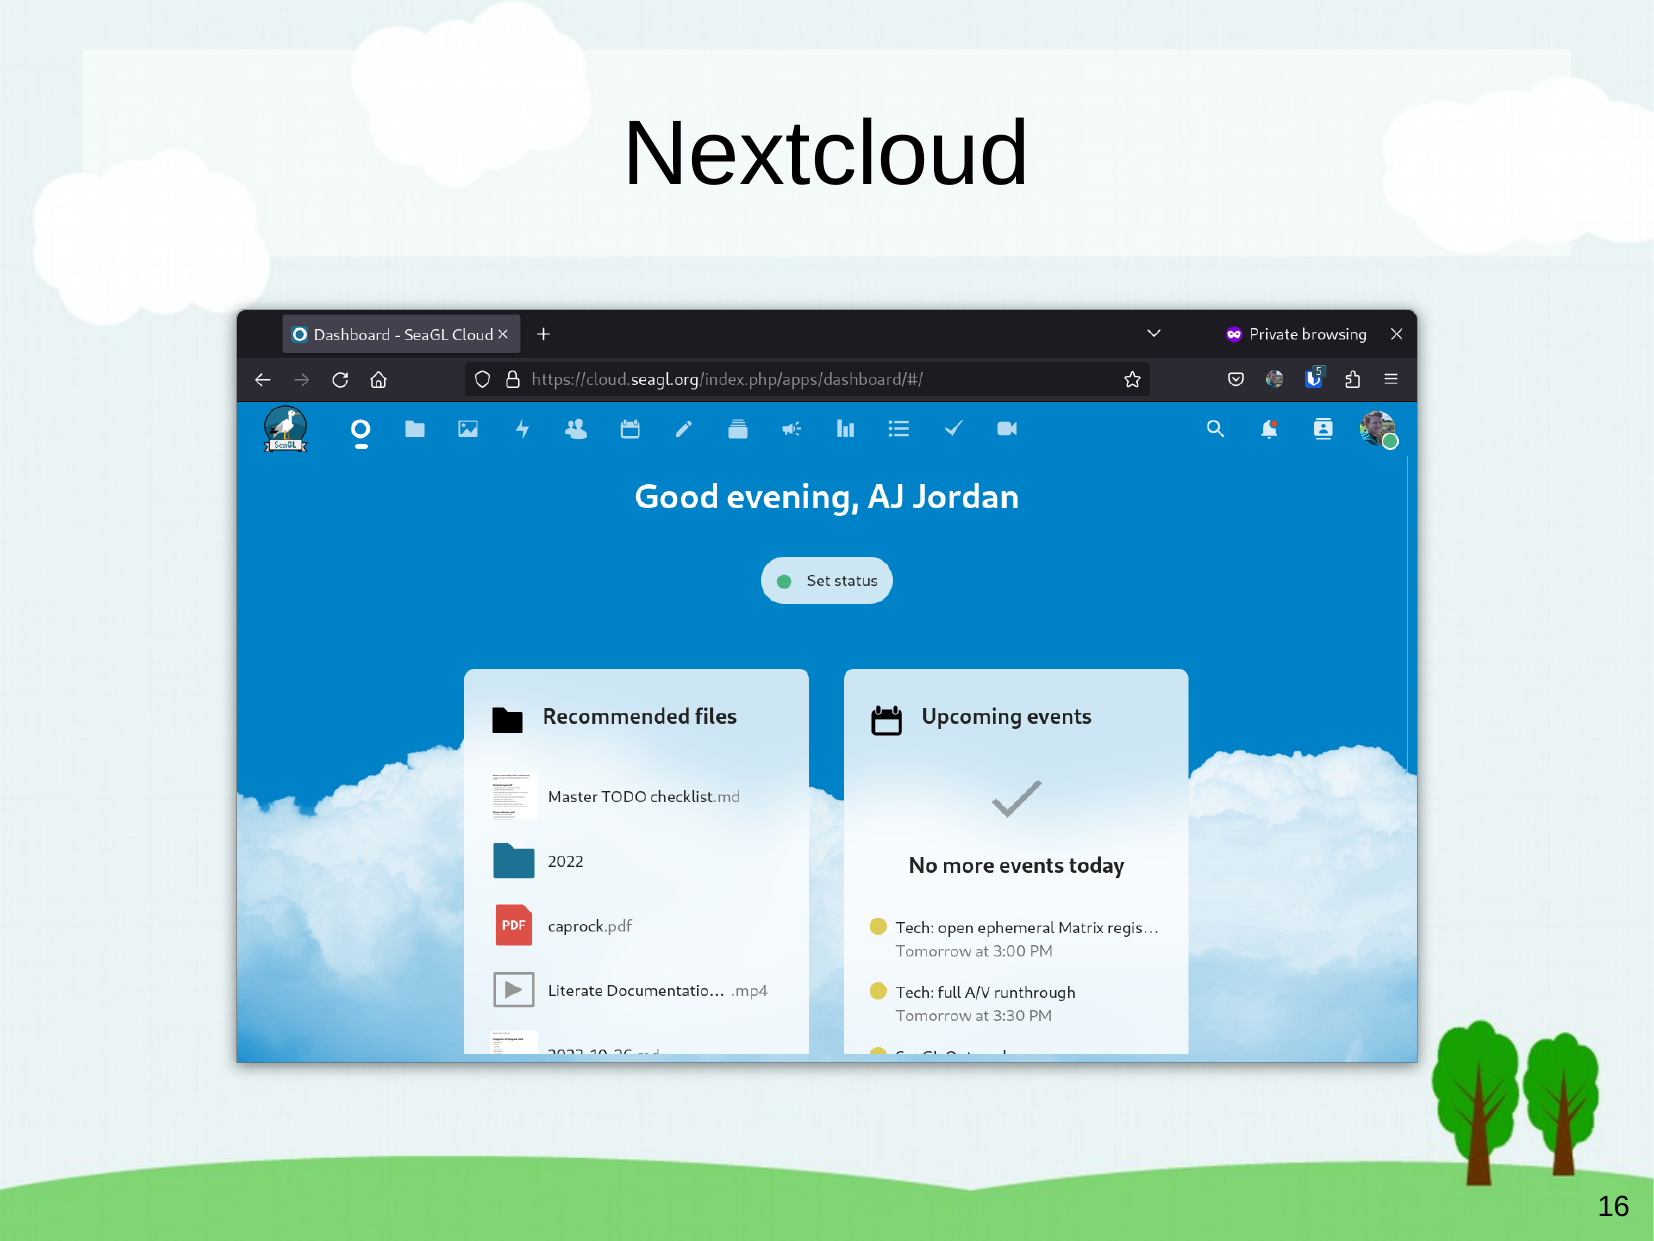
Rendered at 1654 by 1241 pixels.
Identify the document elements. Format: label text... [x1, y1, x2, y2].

title Nextcloud [82, 49, 1571, 257]
picture [0, 0, 1654, 1241]
